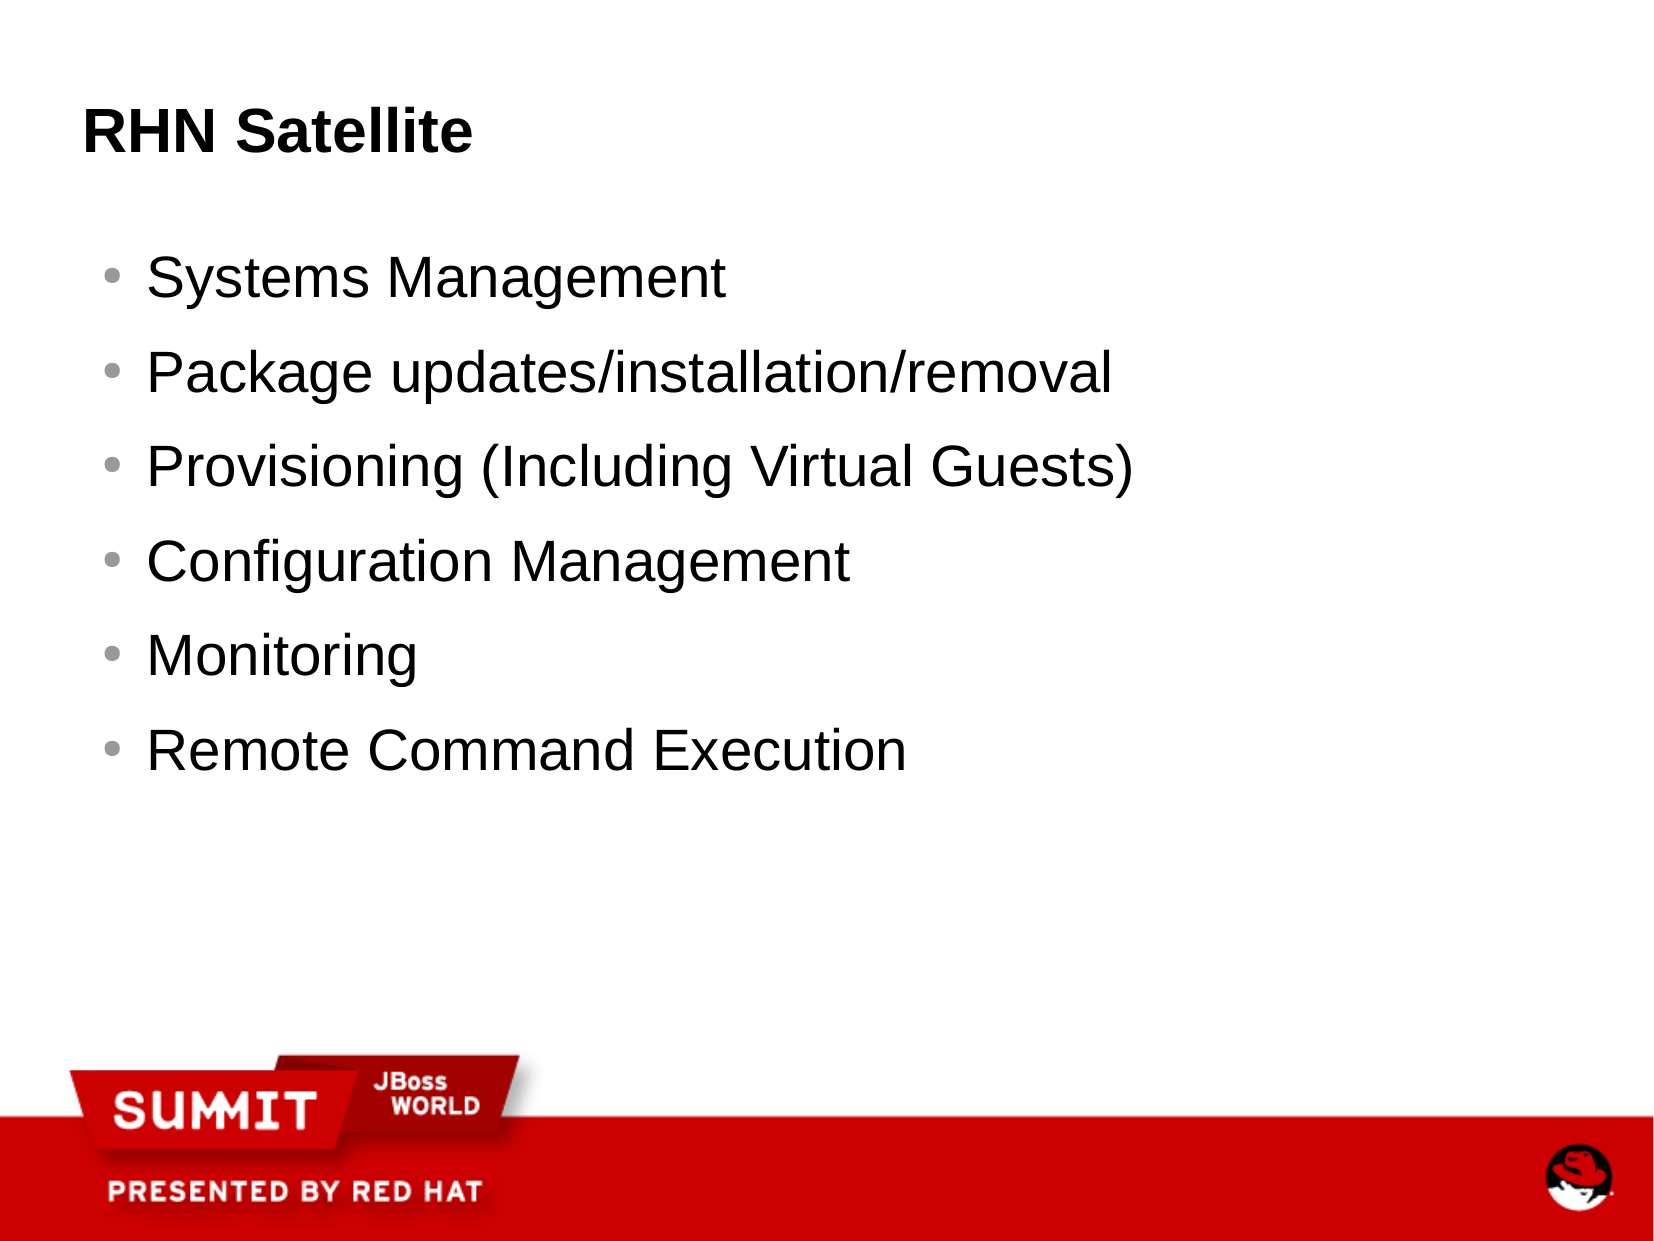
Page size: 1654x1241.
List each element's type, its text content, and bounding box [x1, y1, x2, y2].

title RHN Satellite [82, 45, 1571, 218]
picture [0, 1043, 1654, 1241]
list Systems Management Package updates/installation/removal Provisioning (Including Virtual Guests) Configuration Management Monitoring Remote Command Execution [86, 244, 1576, 1024]
